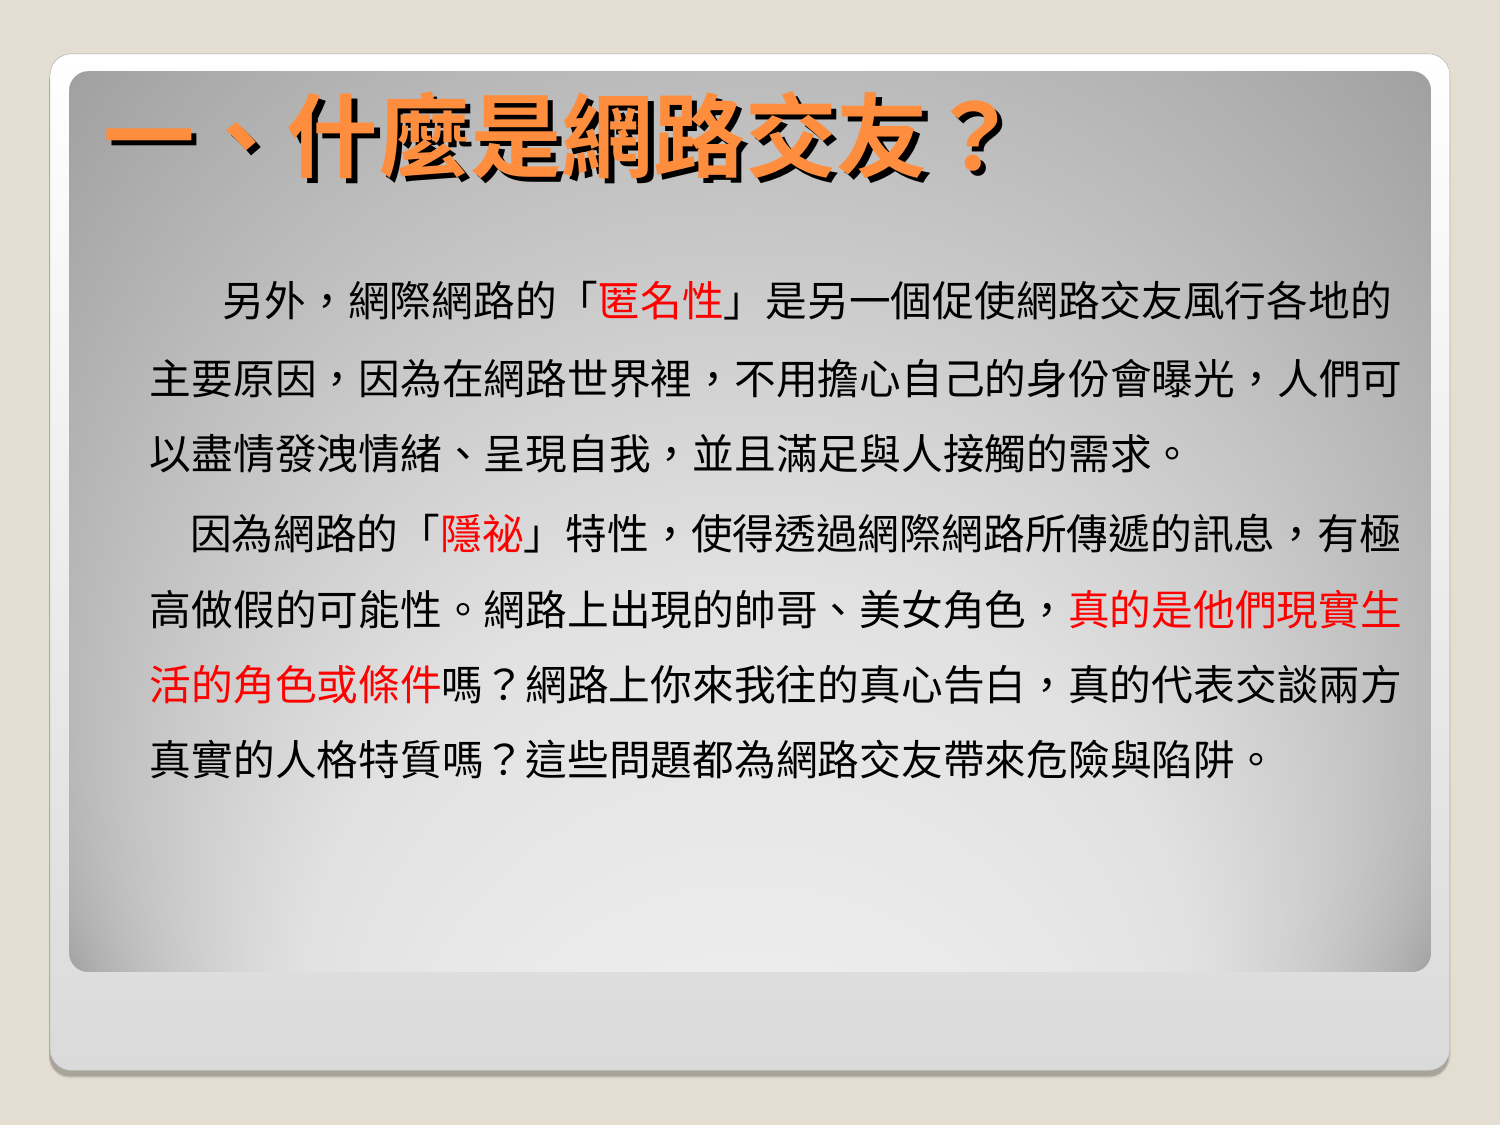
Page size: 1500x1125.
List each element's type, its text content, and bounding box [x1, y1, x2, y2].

text_box 一、什麼是網路交友？ [88, 78, 1424, 197]
list 另外，網際網路的「匿名性」是另一個促使網路交友風行各地的主要原因，因為在網路世界裡，不用擔心自己的身份會曝光，人們可以盡情發洩情緒、呈現自我，並且滿足與人接觸的需求。 因為網路的「隱祕」特性，使得透過網際網路所傳遞的訊息，有極高做假的可能性。網路上出現的帥哥、美女角色，真的是他們現實生活的角色或條件嗎？網路上你來我往的真心告白，真的代表交談兩方真實的人格特質嗎？這些問題都為網路交友帶來危險與陷阱。 [76, 208, 1424, 965]
picture [69, 71, 1431, 972]
